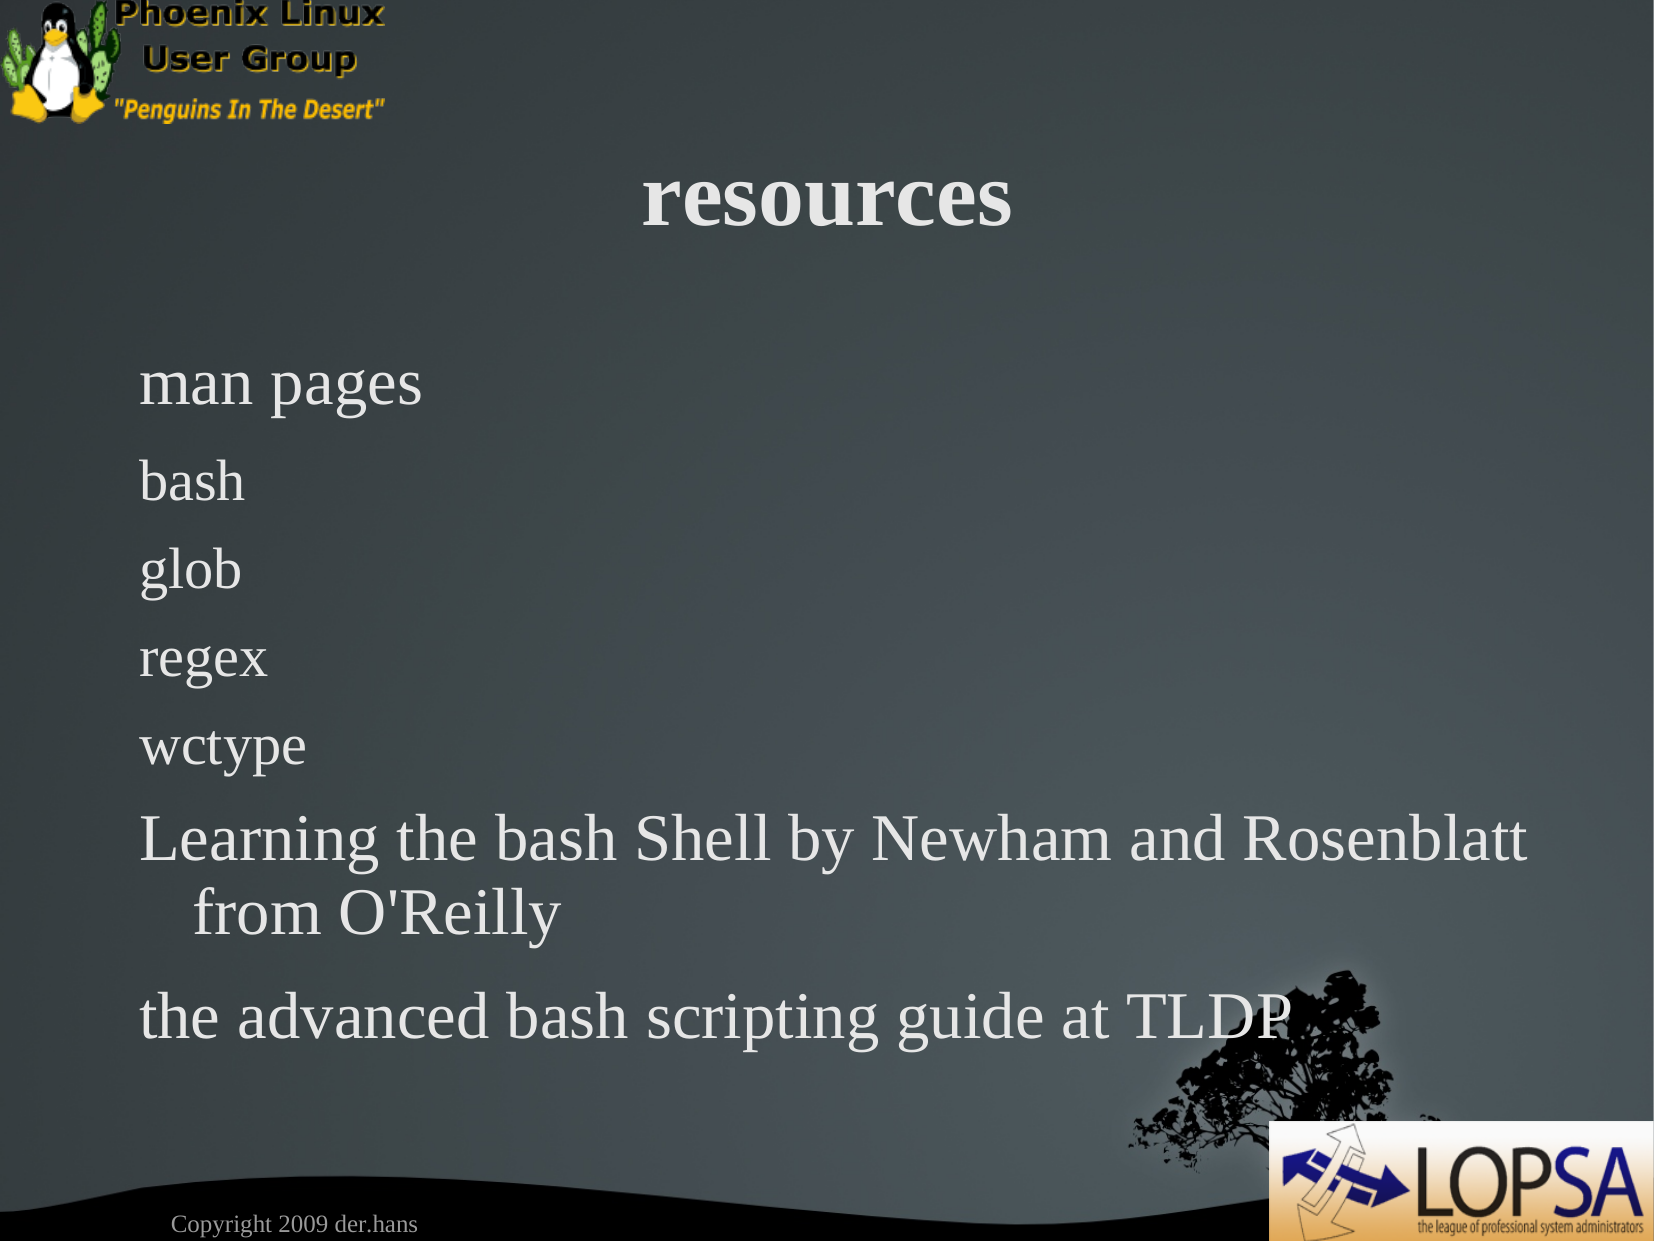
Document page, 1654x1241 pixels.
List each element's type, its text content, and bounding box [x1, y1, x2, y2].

title resources [121, 91, 1534, 299]
list man pages bash glob regex wctype Learning the bash Shell by Newham and Rosenblatt from O'Reilly the advanced bash scripting guide at TLDP [121, 344, 1534, 1127]
picture [0, 0, 1654, 1241]
